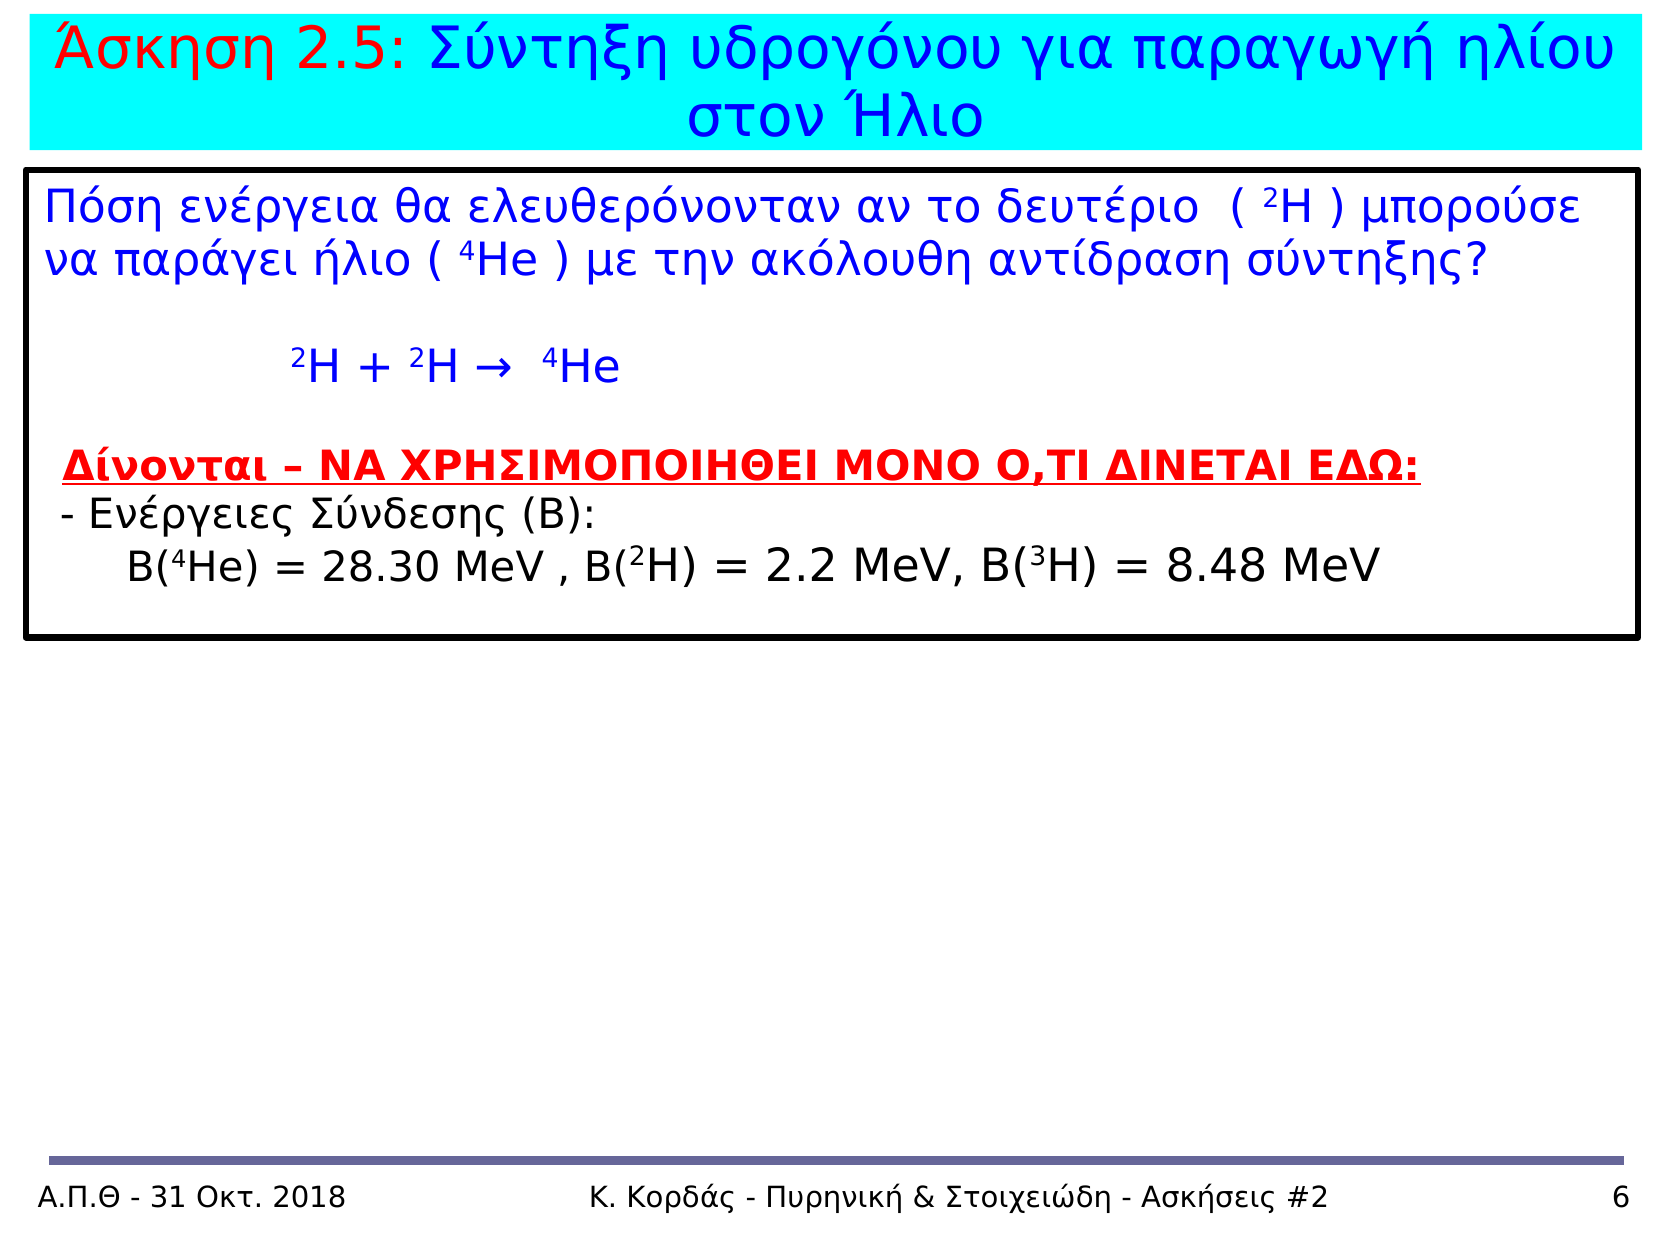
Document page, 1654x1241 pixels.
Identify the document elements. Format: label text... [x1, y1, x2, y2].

text_box Πόση ενέργεια θα ελευθερόνονταν αν το δευτέριο ( 2Η ) μπορούσε να παράγει ήλιο ( 4He ) με την ακόλουθη αντίδραση σύντηξης? 2Η + 2Η → 4He Δίνονται – ΝΑ ΧΡΗΣΙΜΟΠΟΙΗΘΕΙ ΜΟΝΟ Ο,ΤΙ ΔΙΝΕΤΑΙ ΕΔΩ: - Ενέργειες Σύνδεσης (B): B(4He) = 28.30 MeV , Β(2Η) = 2.2 MeV, Β(3Η) = 8.48 MeV [25, 169, 1639, 638]
list [37, 173, 1651, 1136]
title Άσκηση 2.5: Σύντηξη υδρογόνου για παραγωγή ηλίου στον Ήλιο [29, 13, 1643, 151]
